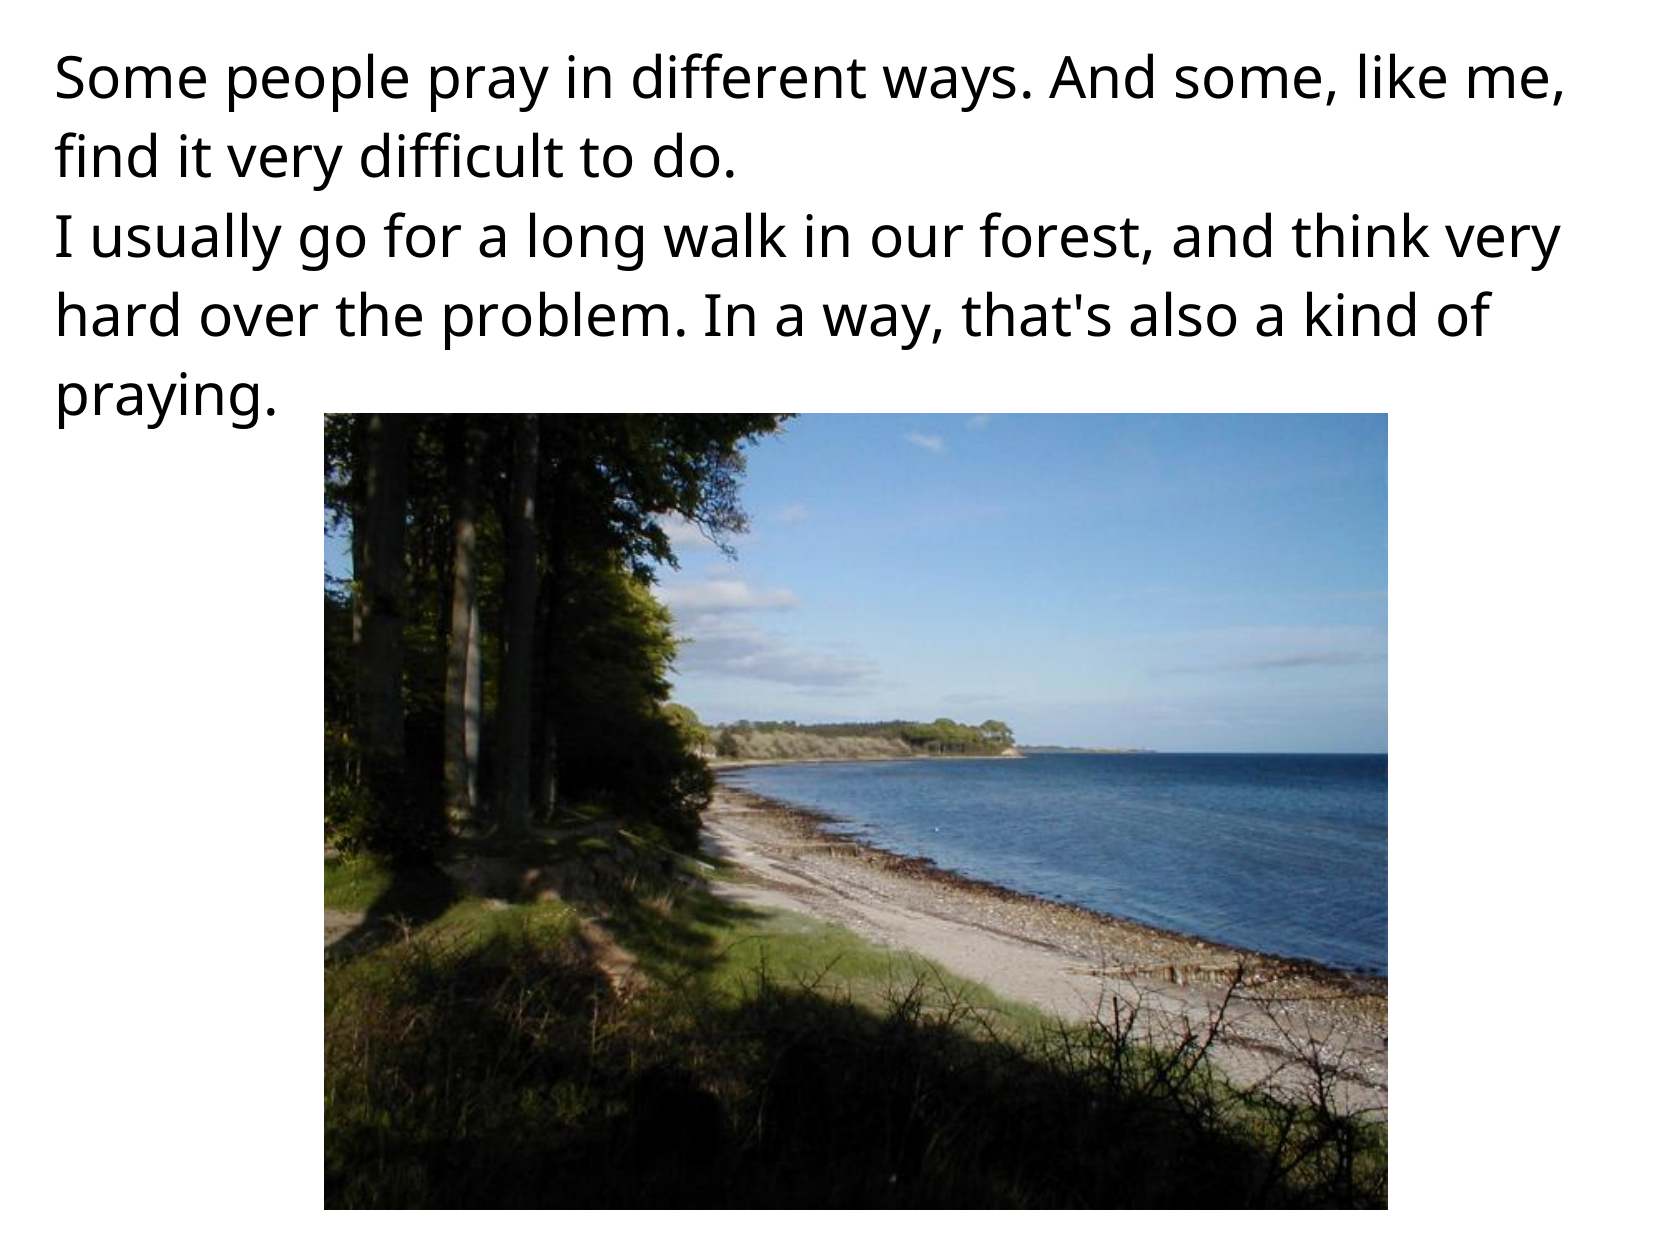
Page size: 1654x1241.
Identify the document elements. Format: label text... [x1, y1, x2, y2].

picture [324, 413, 1388, 1211]
text_box Some people pray in different ways. And some, like me, find it very difficult to do. I usually go for a long walk in our forest, and think very hard over the problem. In a way, that's also a kind of praying. [39, 28, 1595, 473]
